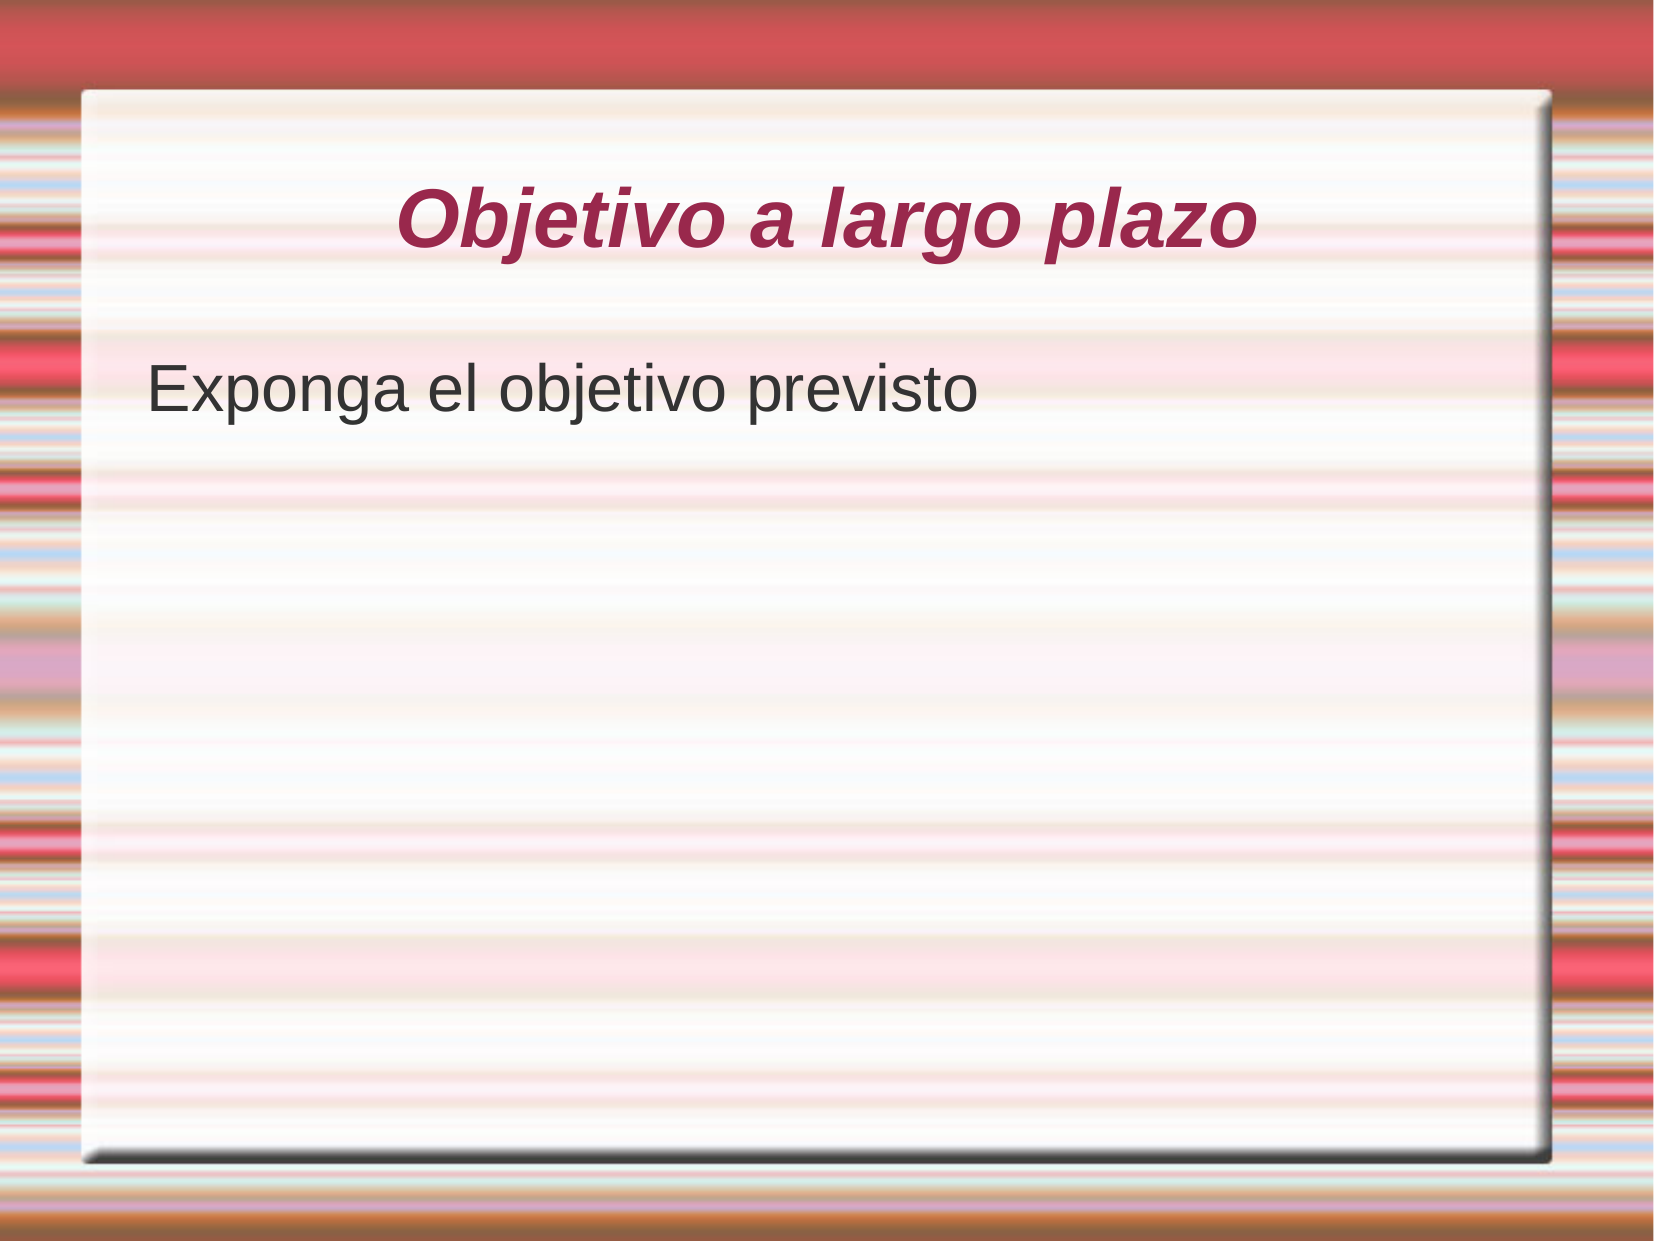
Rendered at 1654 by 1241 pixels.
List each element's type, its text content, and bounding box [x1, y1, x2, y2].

picture [0, 0, 1654, 1241]
list Exponga el objetivo previsto [134, 350, 1516, 1133]
title Objetivo a largo plazo [121, 114, 1534, 322]
